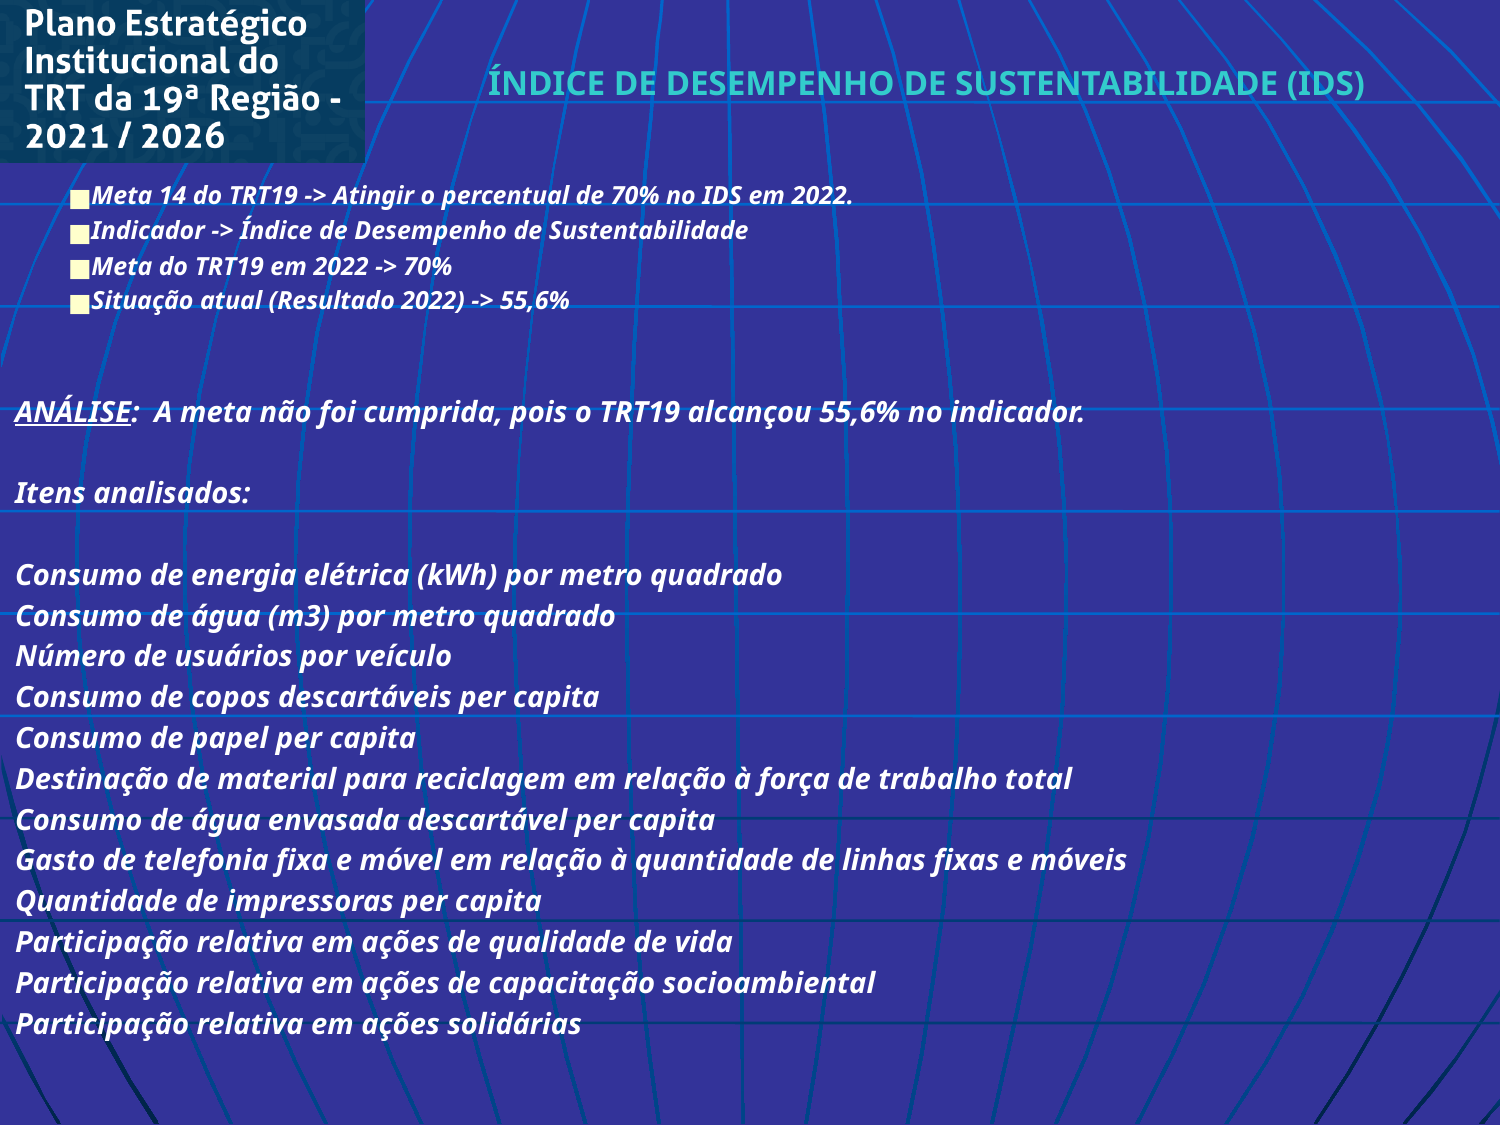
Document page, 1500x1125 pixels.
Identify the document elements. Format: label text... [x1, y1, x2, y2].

text_box ÍNDICE DE DESEMPENHO DE SUSTENTABILIDADE (IDS) [365, 54, 1500, 110]
text_box Meta 14 do TRT19 -> Atingir o percentual de 70% no IDS em 2022. Indicador -> Índice de Desempenho de Sustentabilidade Meta do TRT19 em 2022 -> 70% Situação atual (Resultado 2022) -> 55,6% [53, 172, 1459, 374]
picture [0, 0, 365, 163]
text_box ANÁLISE: A meta não foi cumprida, pois o TRT19 alcançou 55,6% no indicador. Itens analisados: Consumo de energia elétrica (kWh) por metro quadrado Consumo de água (m3) por metro quadrado Número de usuários por veículo Consumo de copos descartáveis per capita Consumo de papel per capita Destinação de material para reciclagem em relação à força de trabalho total Consumo de água envasada descartável per capita Gasto de telefonia fixa e móvel em relação à quantidade de linhas fixas e móveis Quantidade de impressoras per capita Participação relativa em ações de qualidade de vida Participação relativa em ações de capacitação socioambiental Participação relativa em ações solidárias [0, 385, 1406, 1083]
